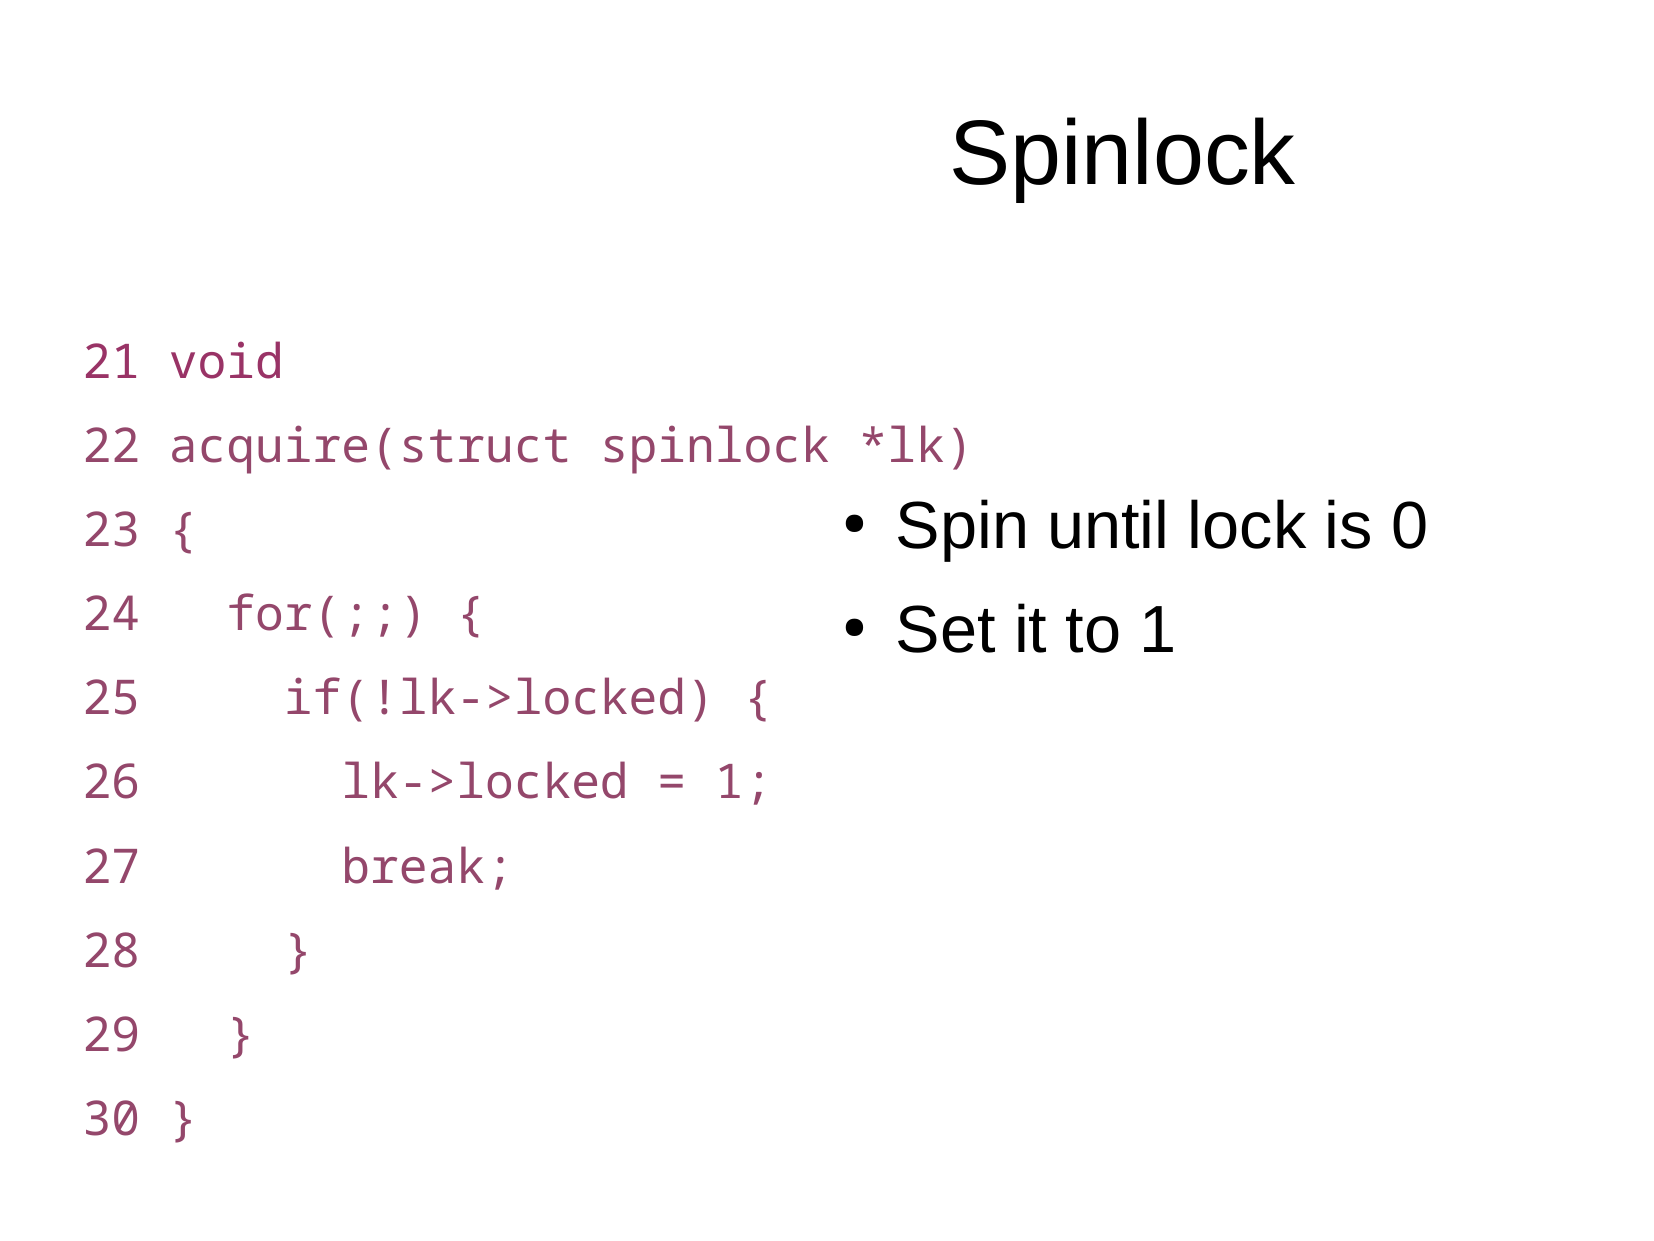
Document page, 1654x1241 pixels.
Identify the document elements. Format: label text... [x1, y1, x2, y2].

list Spin until lock is 0 Set it to 1 [825, 487, 1571, 1126]
title Spinlock [675, 49, 1571, 257]
list 21 void 22 acquire(struct spinlock *lk) 23 { 24 for(;;) { 25 if(!lk->locked) { 26 lk->locked = 1; 27 break; 28 } 29 } 30 } [82, 75, 1571, 1163]
